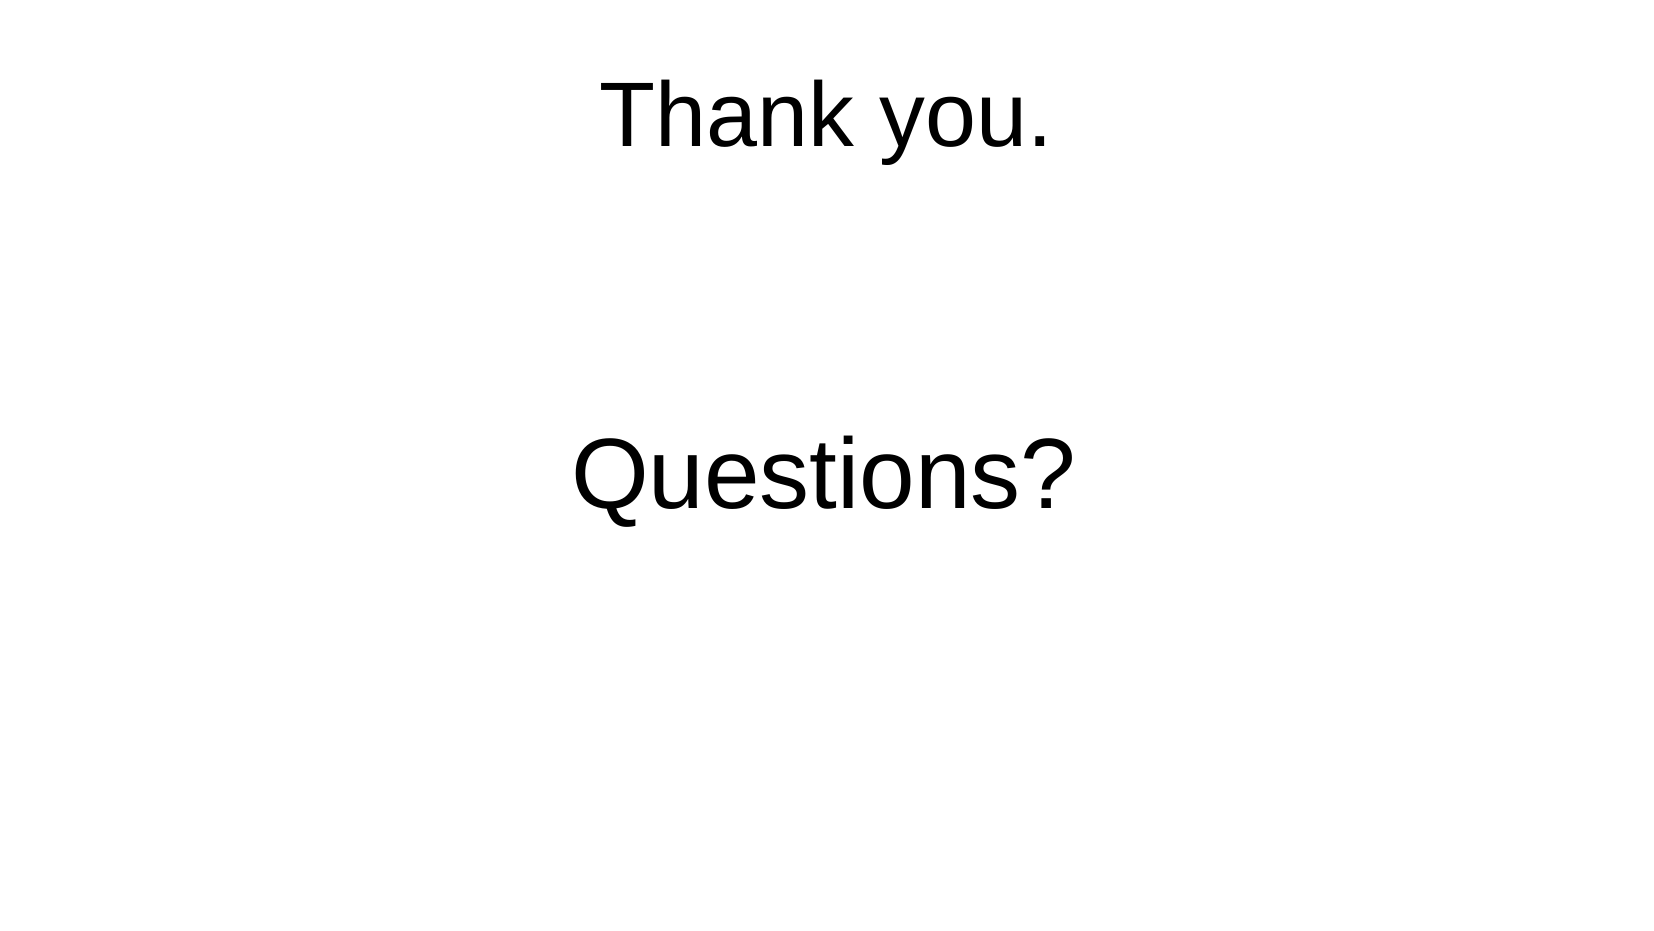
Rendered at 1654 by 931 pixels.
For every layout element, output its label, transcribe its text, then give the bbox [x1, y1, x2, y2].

title Thank you. [82, 37, 1571, 193]
list Questions? [75, 337, 1564, 533]
